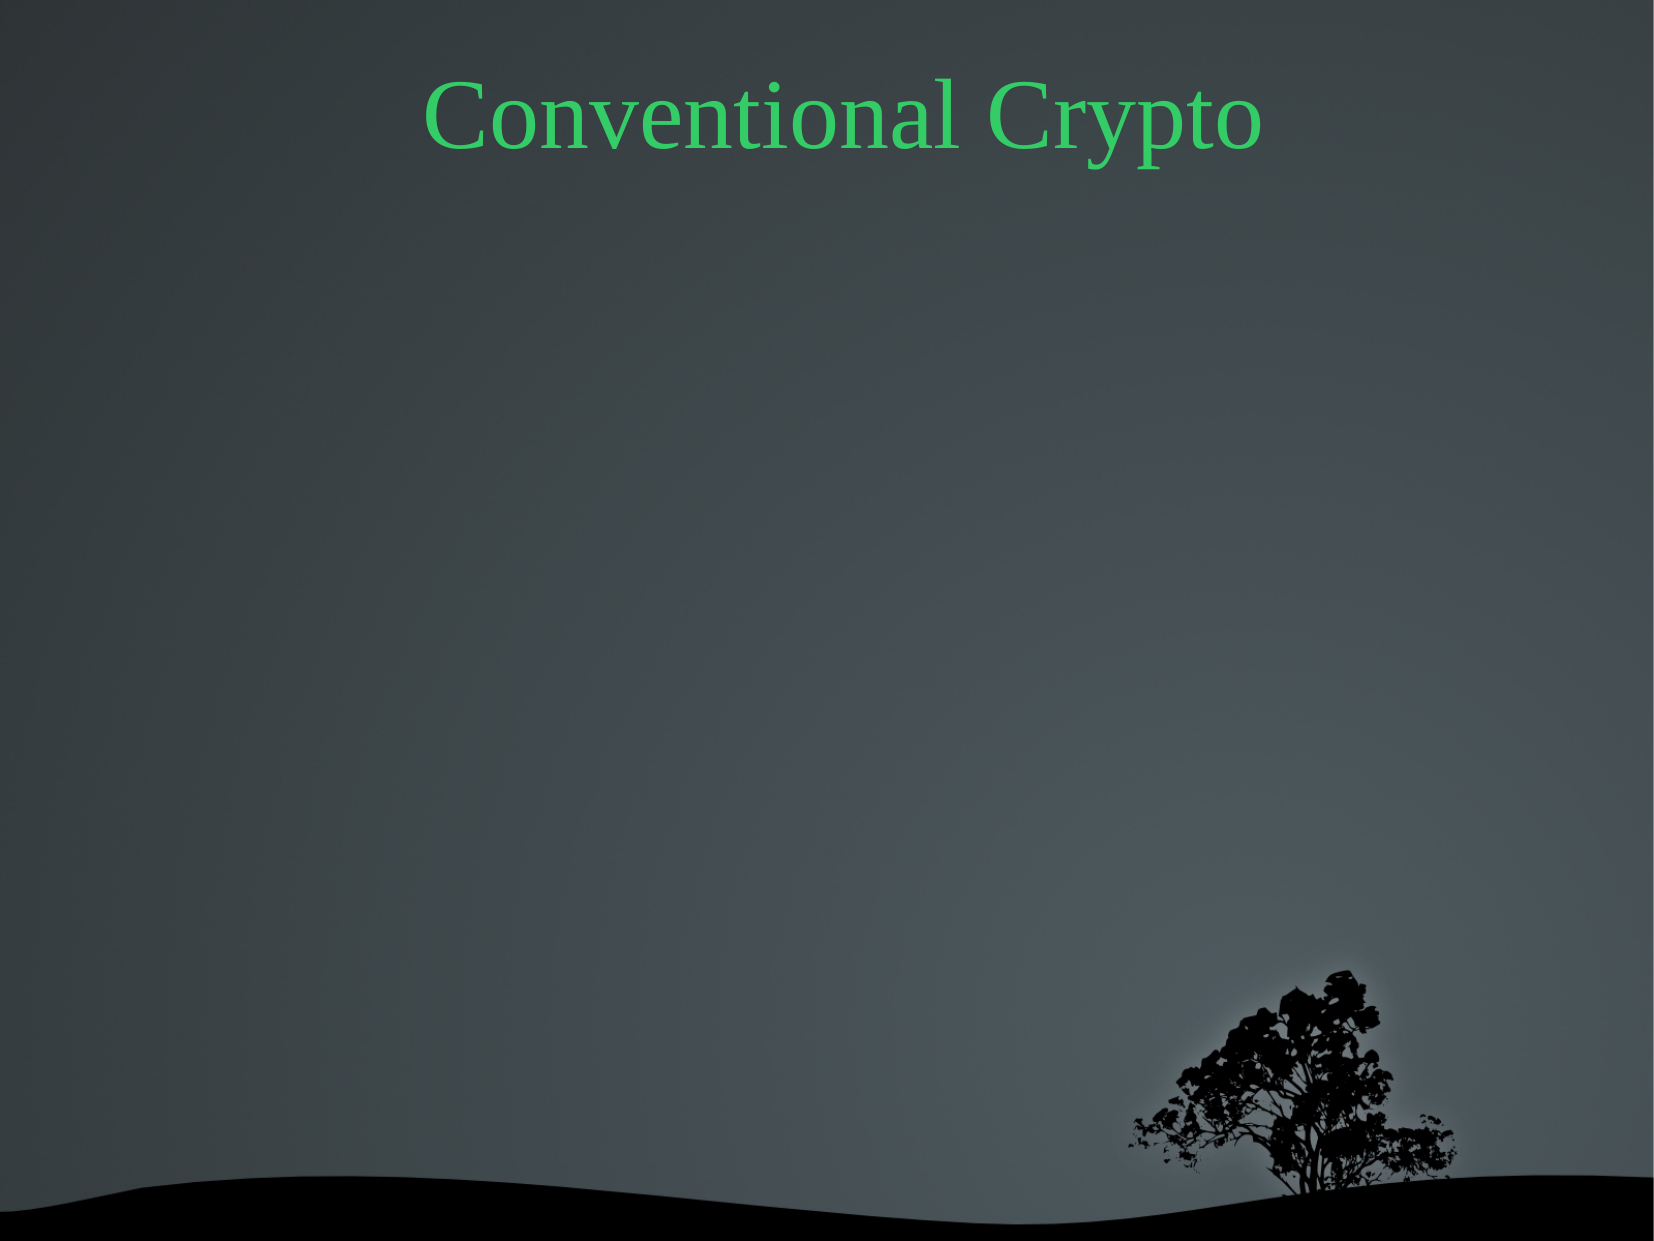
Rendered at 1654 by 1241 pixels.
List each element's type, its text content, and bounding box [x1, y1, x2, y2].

picture [0, 0, 1654, 1241]
text_box Conventional Crypto [408, 51, 1276, 188]
